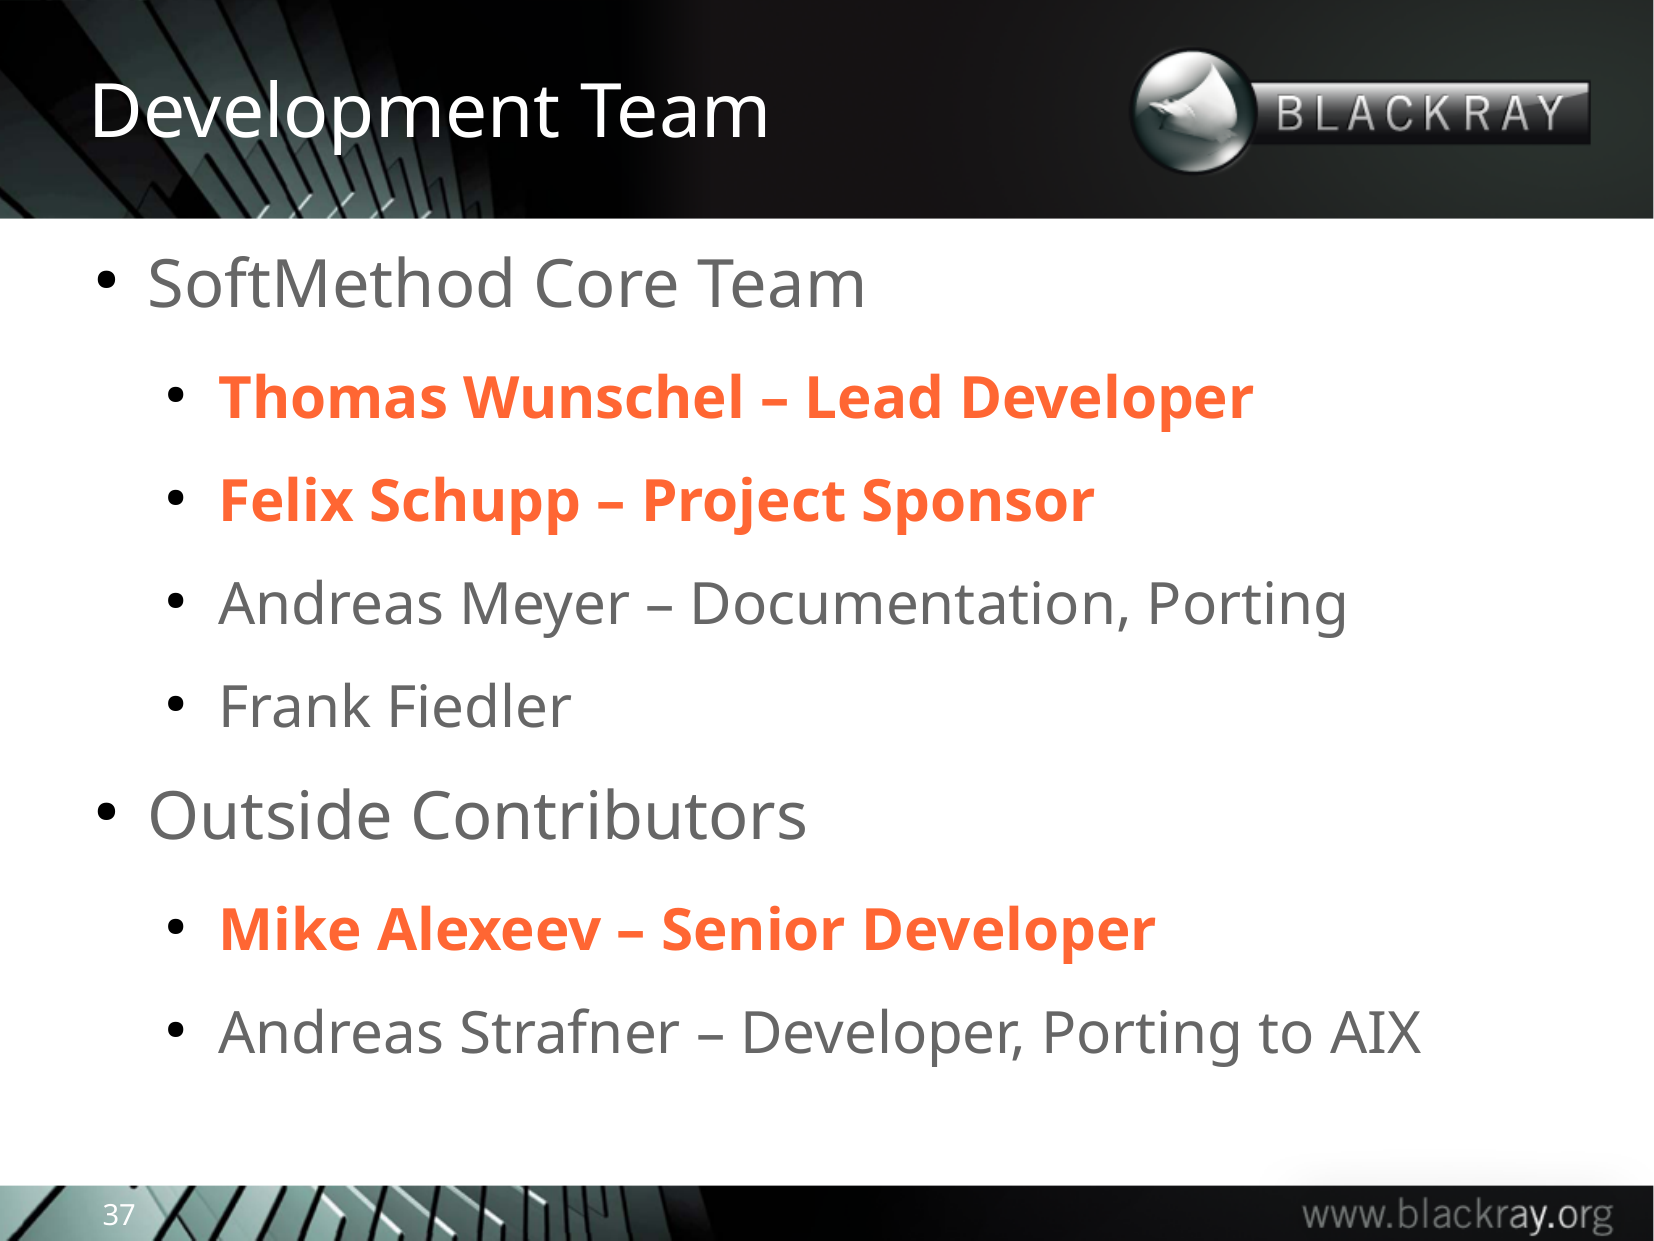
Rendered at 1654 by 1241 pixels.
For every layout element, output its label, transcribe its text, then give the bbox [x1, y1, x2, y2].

list SoftMethod Core Team Thomas Wunschel – Lead Developer Felix Schupp – Project Sponsor Andreas Meyer – Documentation, Porting Frank Fiedler Outside Contributors Mike Alexeev – Senior Developer Andreas Strafner – Developer, Porting to AIX [76, 236, 1625, 1152]
picture [0, 0, 1654, 1241]
title Development Team [88, 38, 1577, 178]
